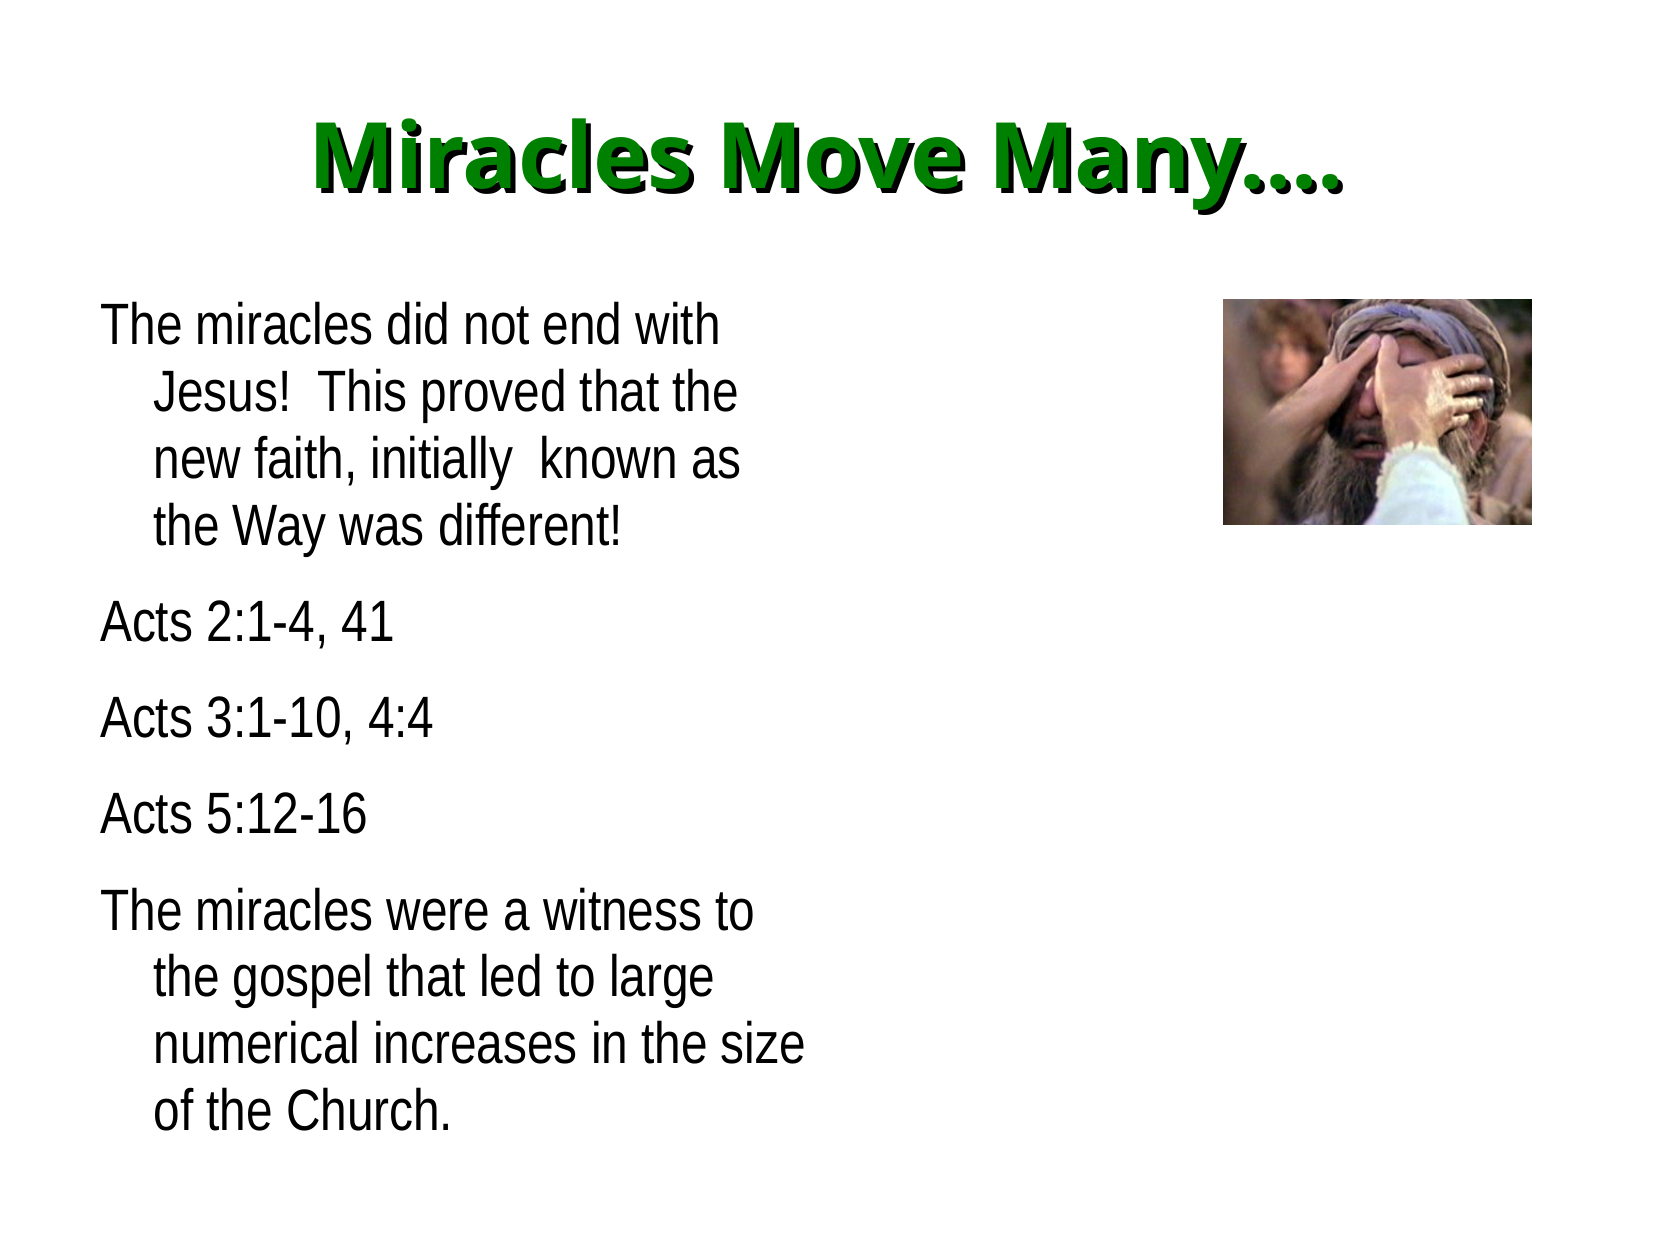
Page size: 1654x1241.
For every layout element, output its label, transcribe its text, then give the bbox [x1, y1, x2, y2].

title Miracles Move Many.... [82, 56, 1571, 250]
picture [1223, 299, 1532, 526]
list The miracles did not end with Jesus! This proved that the new faith, initially known as the Way was different! Acts 2:1-4, 41 Acts 3:1-10, 4:4 Acts 5:12-16 The miracles were a witness to the gospel that led to large numerical increases in the size of the Church. [82, 290, 809, 1138]
